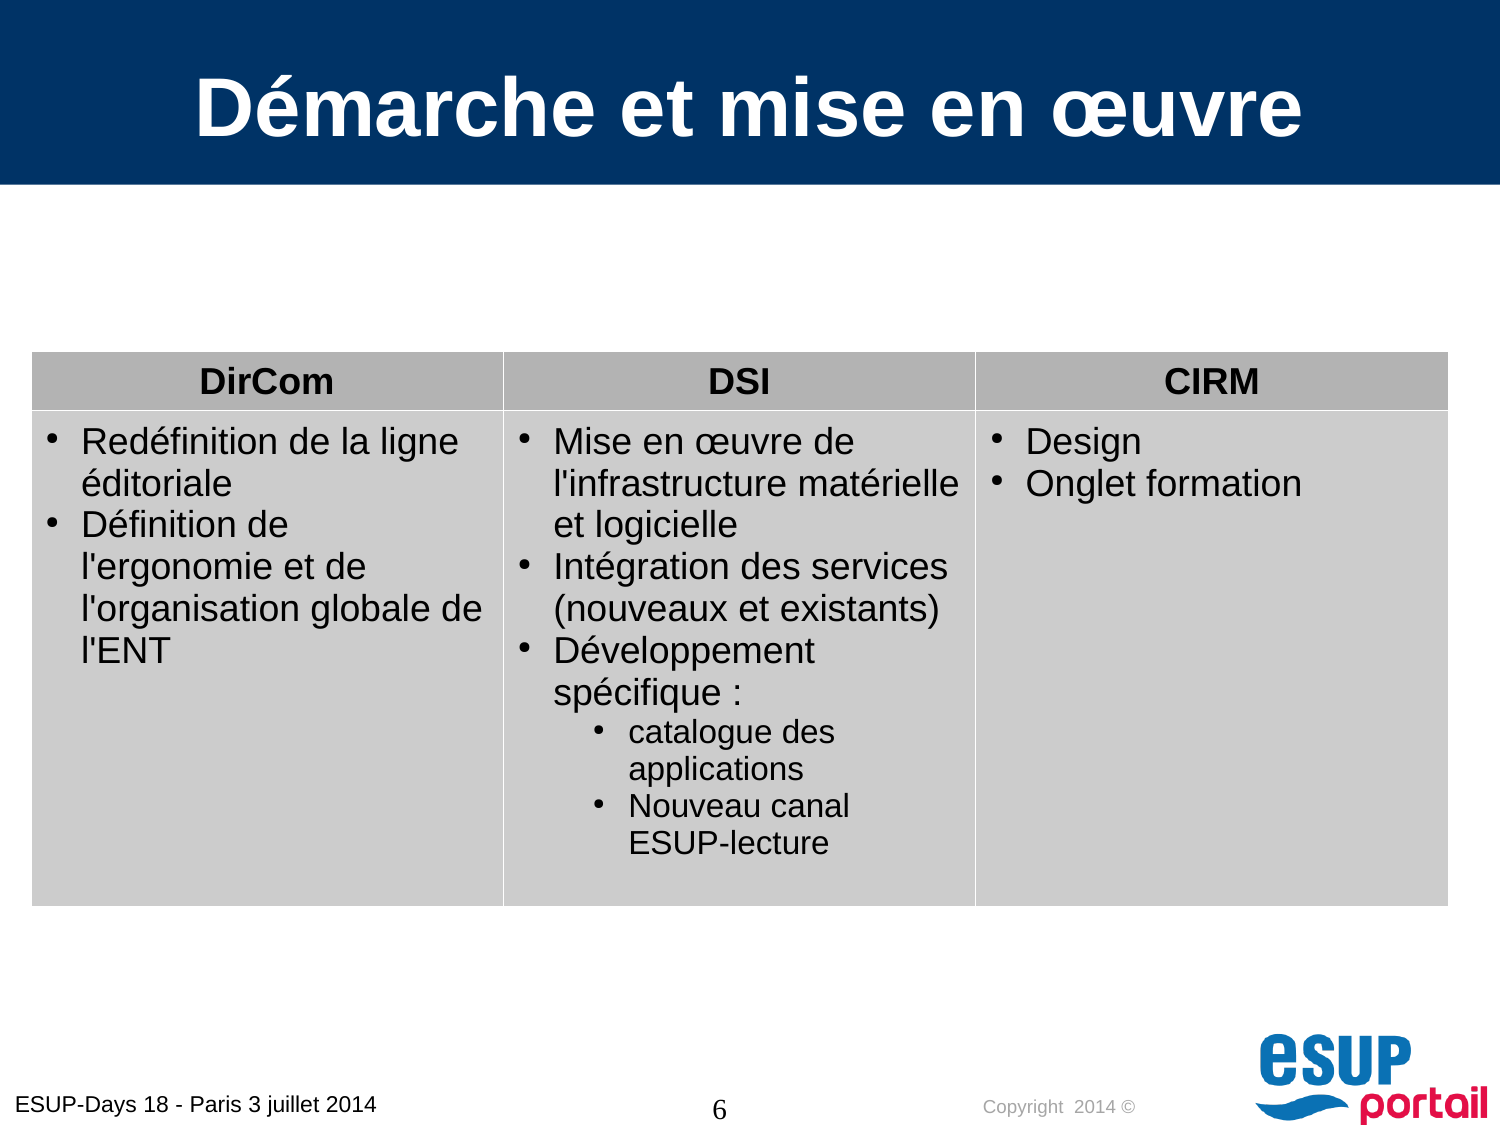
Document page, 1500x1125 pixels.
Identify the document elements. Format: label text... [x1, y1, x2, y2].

title Démarche et mise en œuvre [75, 45, 1426, 233]
table_cell Design Onglet formation [976, 411, 1448, 906]
table_cell Mise en œuvre de l'infrastructure matérielle et logicielle Intégration des services (nouveaux et existants) Développement spécifique : catalogue des applications Nouveau canal ESUP-lecture [504, 411, 975, 906]
table_cell Redéfinition de la ligne éditoriale Définition de l'ergonomie et de l'organisation globale de l'ENT [32, 411, 503, 906]
table_header DirCom [32, 352, 503, 410]
picture [1247, 1027, 1500, 1125]
table_header DSI [504, 352, 975, 410]
table_header CIRM [976, 352, 1448, 410]
